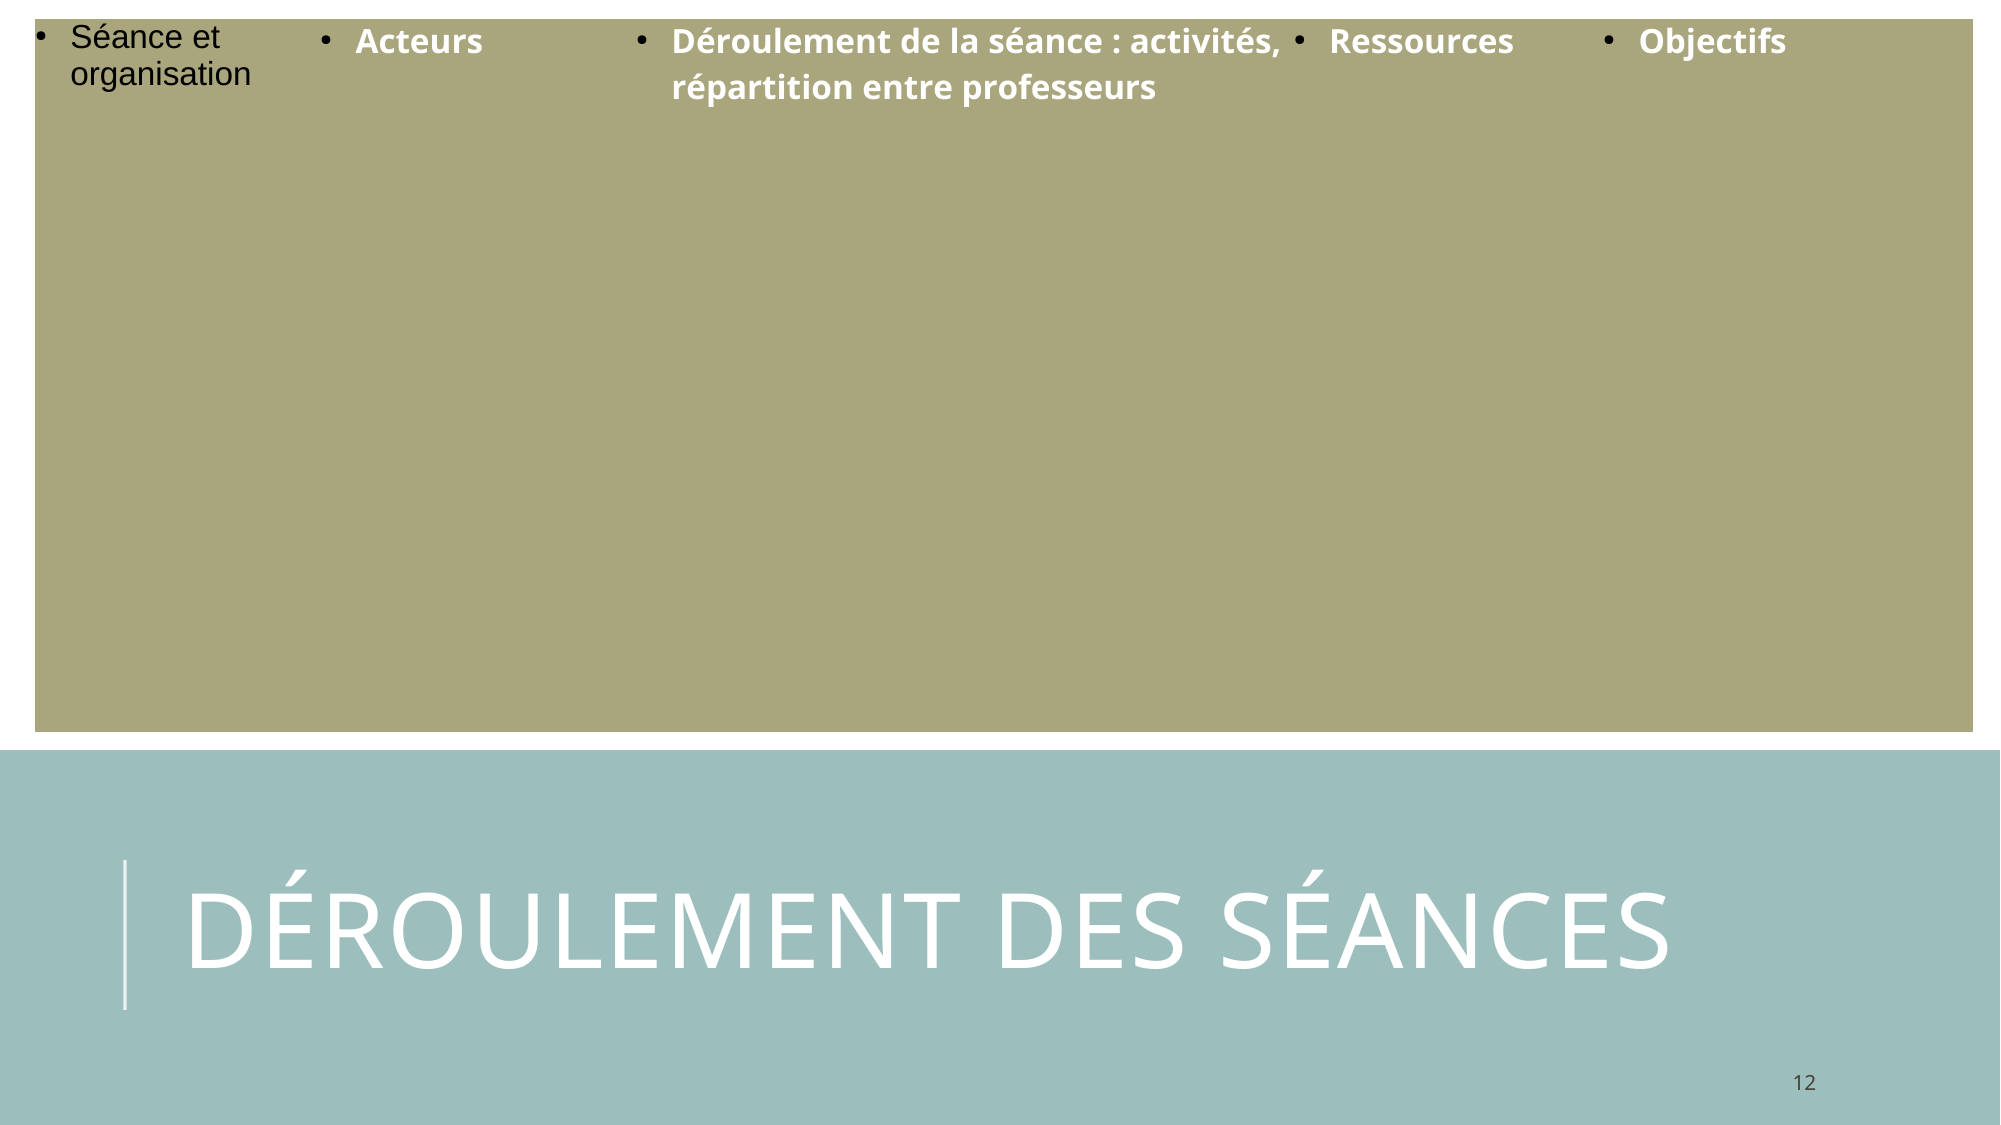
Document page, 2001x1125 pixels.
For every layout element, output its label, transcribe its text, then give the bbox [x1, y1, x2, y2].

table_header Déroulement de la séance : activités, répartition entre professeurs [636, 19, 1294, 136]
table_header Objectifs [1603, 19, 1973, 136]
table_header Acteurs [320, 19, 636, 136]
table_cell [636, 136, 1294, 732]
table_header Séance et organisation [35, 19, 320, 136]
title Déroulement des séances [168, 815, 1763, 1062]
table_header Ressources [1294, 19, 1603, 136]
table_cell [35, 136, 320, 732]
table_cell [1294, 136, 1603, 732]
table_cell [320, 136, 636, 732]
text_box 12 [1777, 1061, 1938, 1107]
table_cell [1603, 136, 1973, 732]
text_box [0, 0, 2000, 1125]
